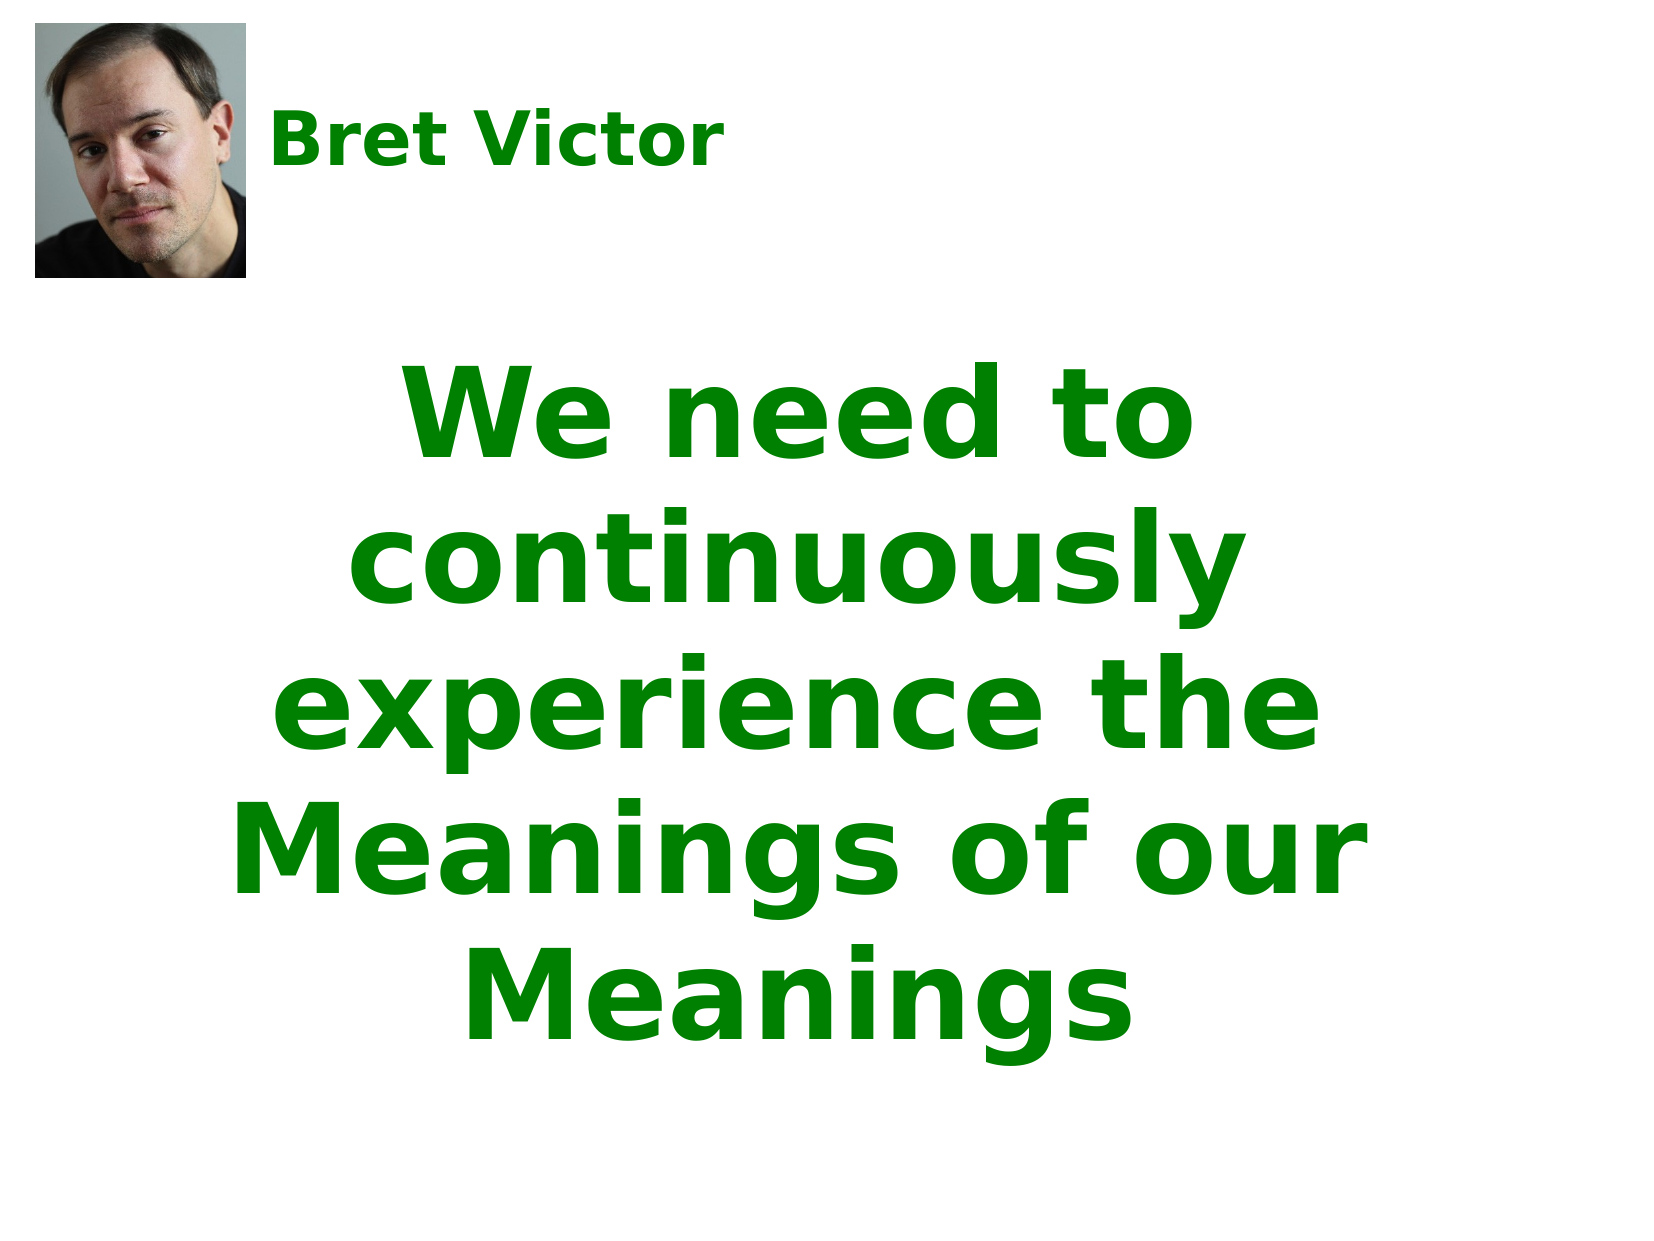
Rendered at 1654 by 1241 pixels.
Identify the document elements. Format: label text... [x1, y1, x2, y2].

picture [35, 23, 246, 278]
text_box Bret Victor [252, 88, 797, 192]
text_box We need to continuously experience the Meanings of our Meanings [211, 333, 1417, 1077]
